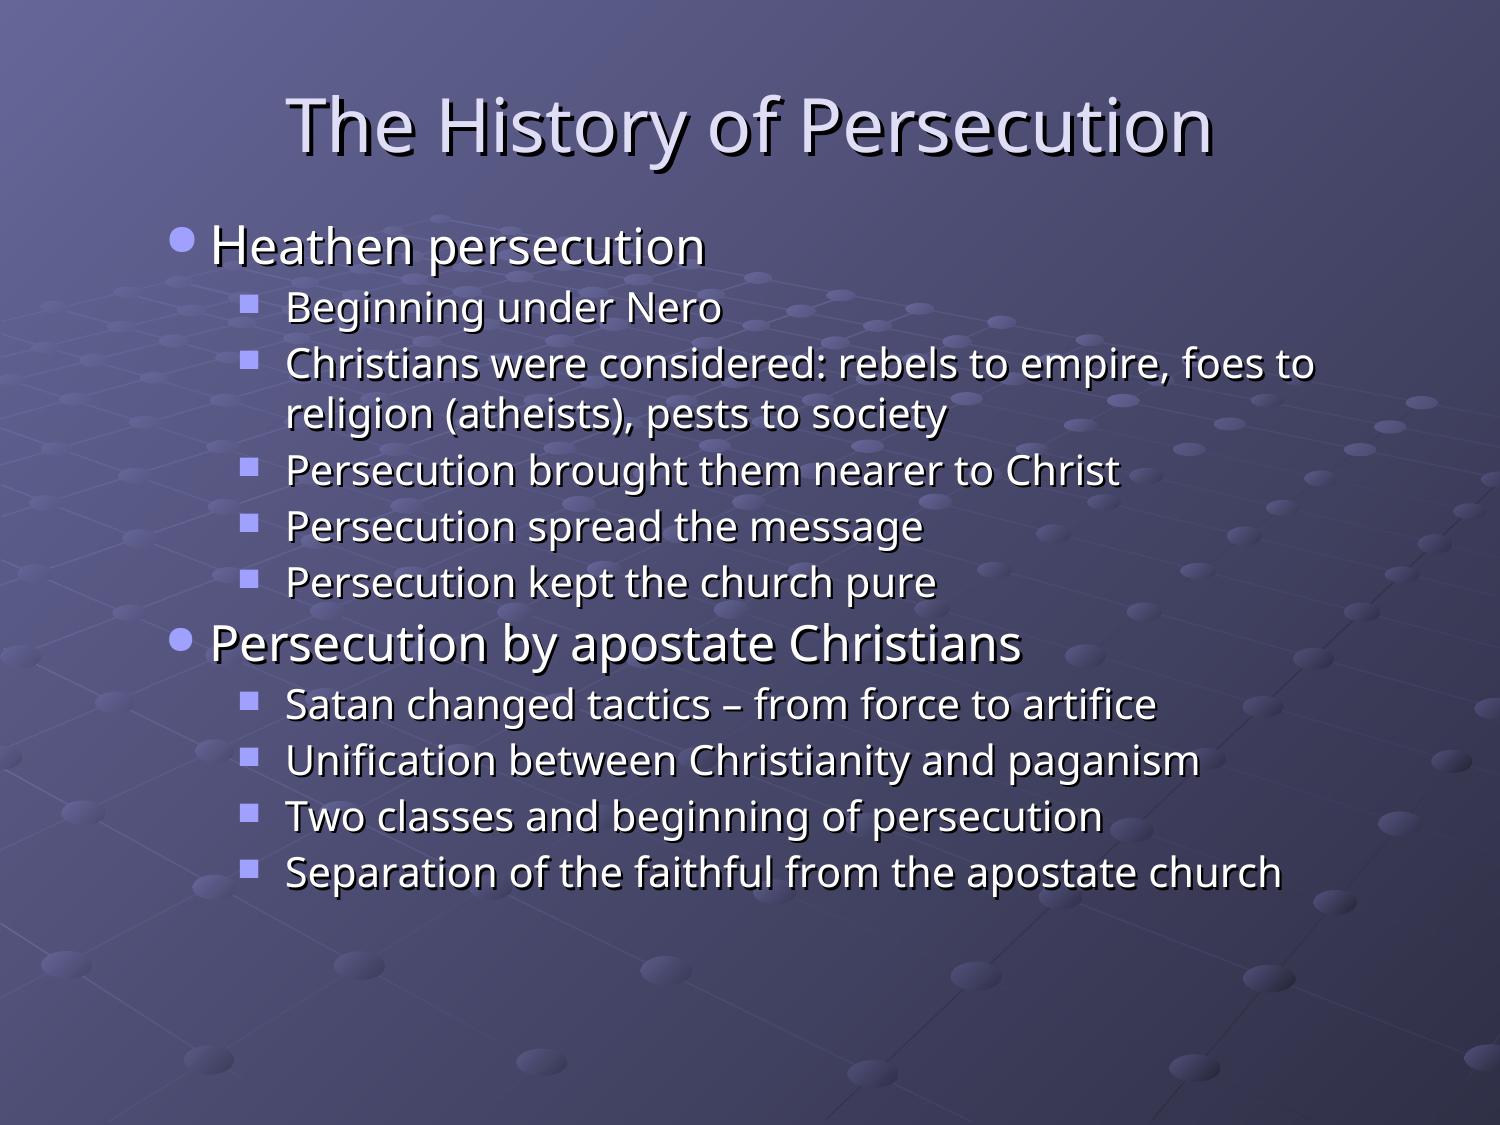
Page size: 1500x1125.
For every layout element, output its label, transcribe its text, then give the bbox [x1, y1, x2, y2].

list Heathen persecution Beginning under Nero Christians were considered: rebels to empire, foes to religion (atheists), pests to society Persecution brought them nearer to Christ Persecution spread the message Persecution kept the church pure Persecution by apostate Christians Satan changed tactics – from force to artifice Unification between Christianity and paganism Two classes and beginning of persecution Separation of the faithful from the apostate church [135, 202, 1396, 931]
title The History of Persecution [75, 47, 1426, 197]
